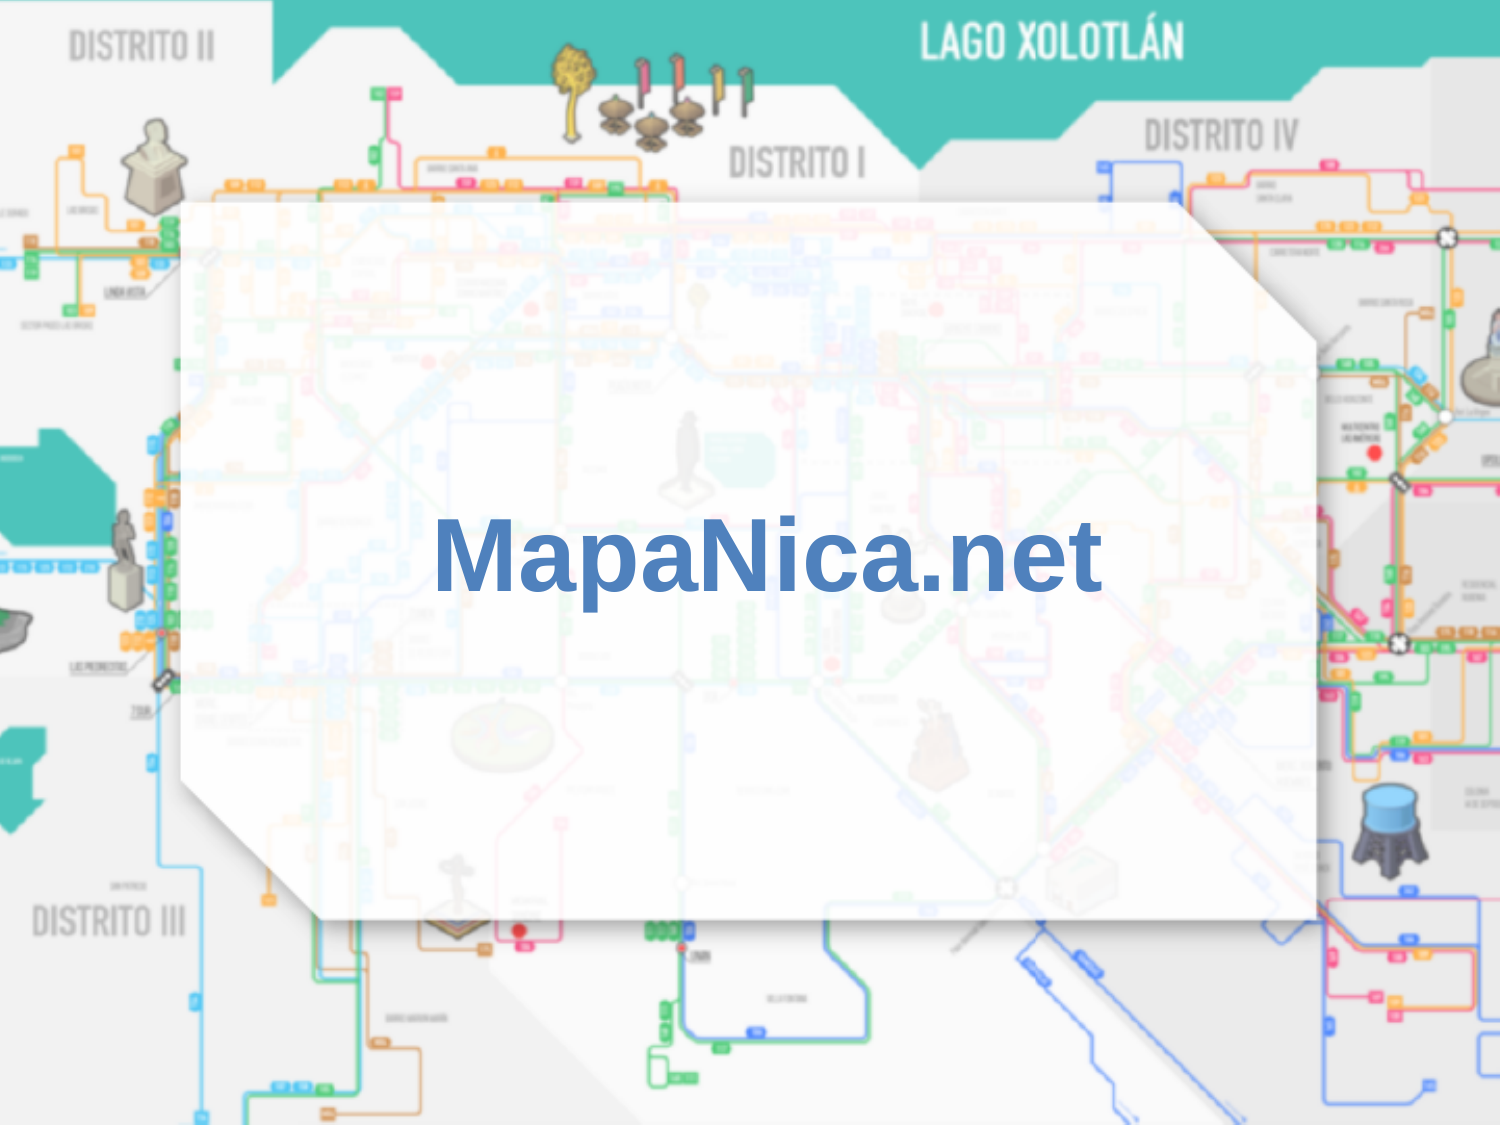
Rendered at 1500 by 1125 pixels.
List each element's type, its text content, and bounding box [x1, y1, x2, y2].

text_box MapaNica.net [348, 479, 1187, 620]
picture [0, 0, 1500, 1125]
